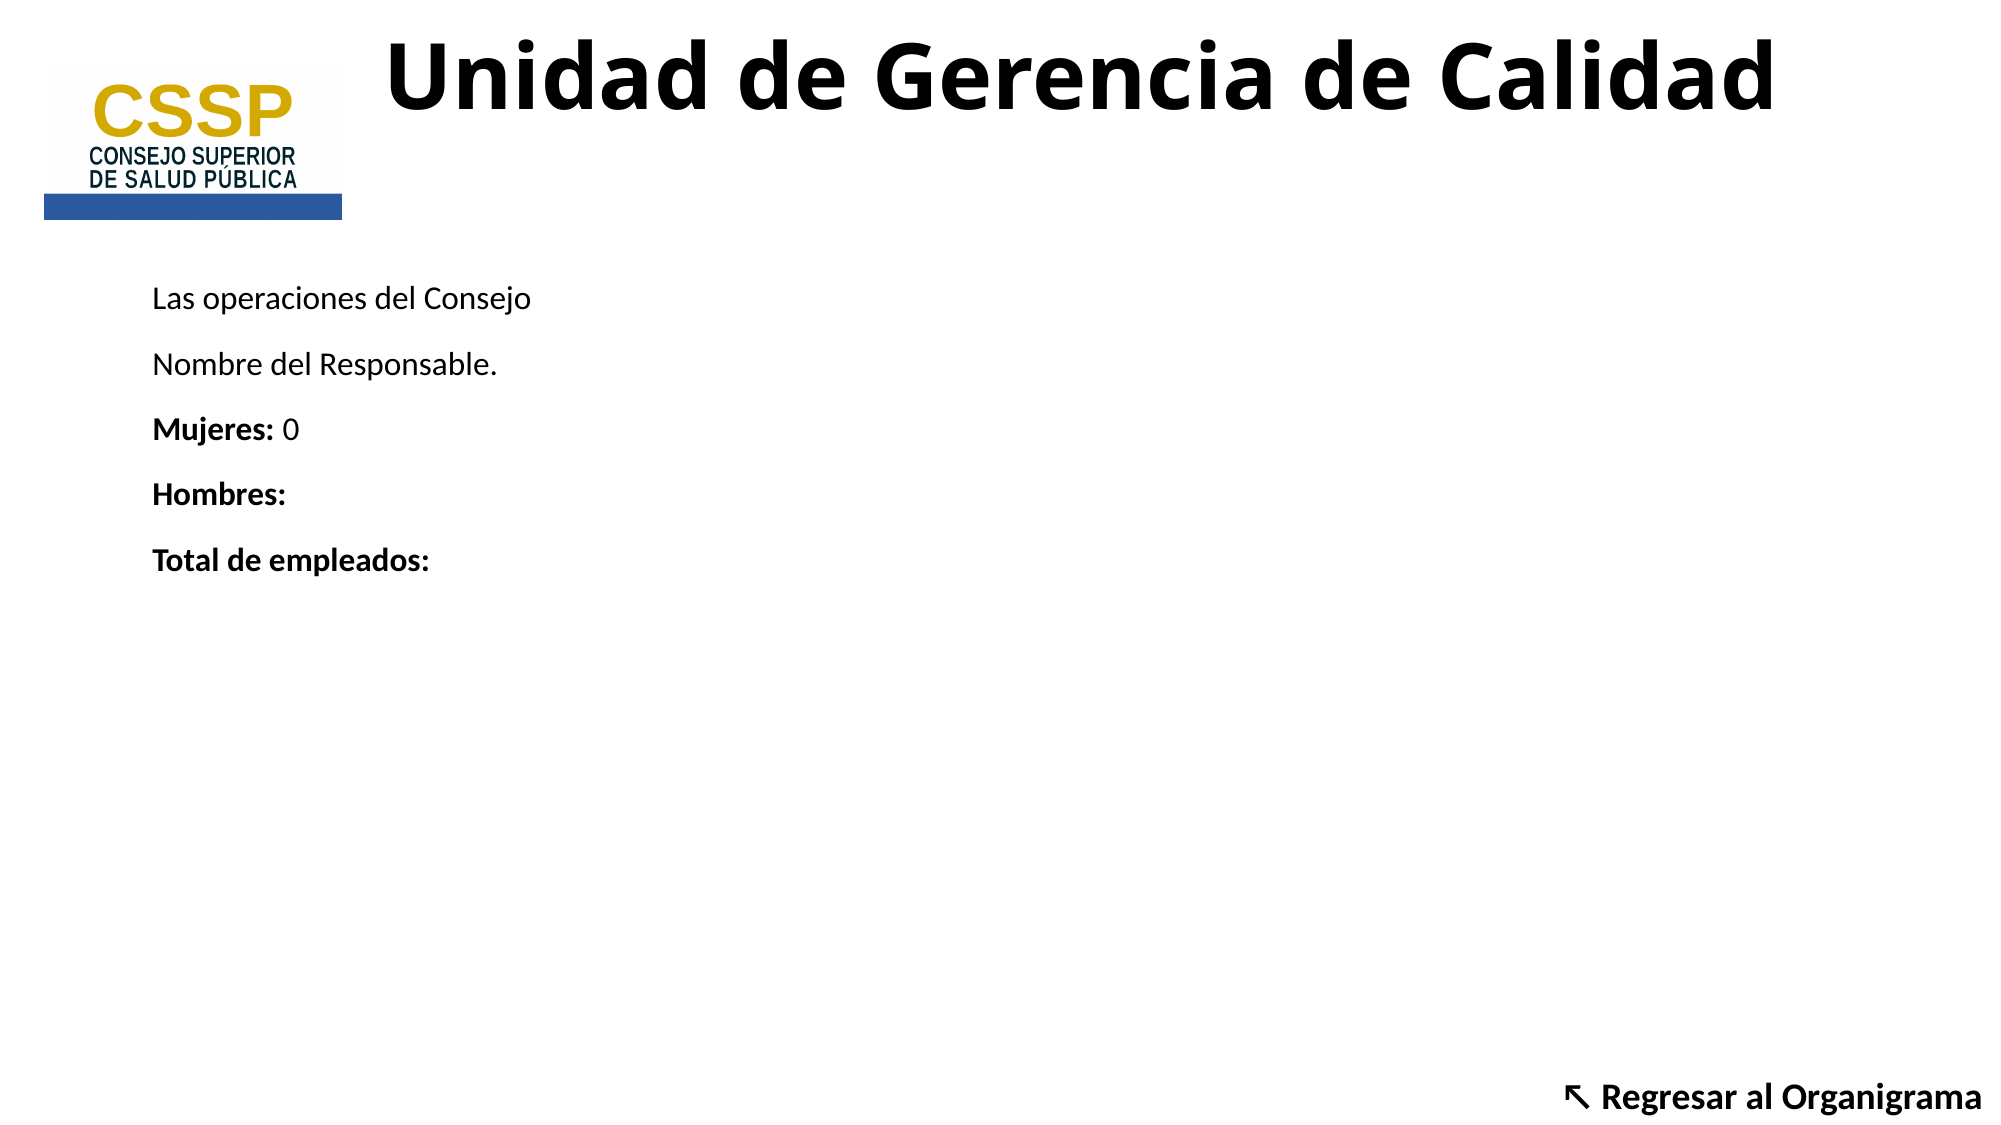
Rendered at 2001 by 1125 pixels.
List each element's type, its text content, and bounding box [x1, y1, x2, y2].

title Unidad de Gerencia de Calidad [368, 22, 1863, 241]
list Las operaciones del Consejo Nombre del Responsable. Mujeres: 0 Hombres: Total de empleados: [137, 273, 1863, 1066]
picture [44, 61, 342, 220]
text_box ↖ Regresar al Organigrama [1546, 1064, 1999, 1125]
